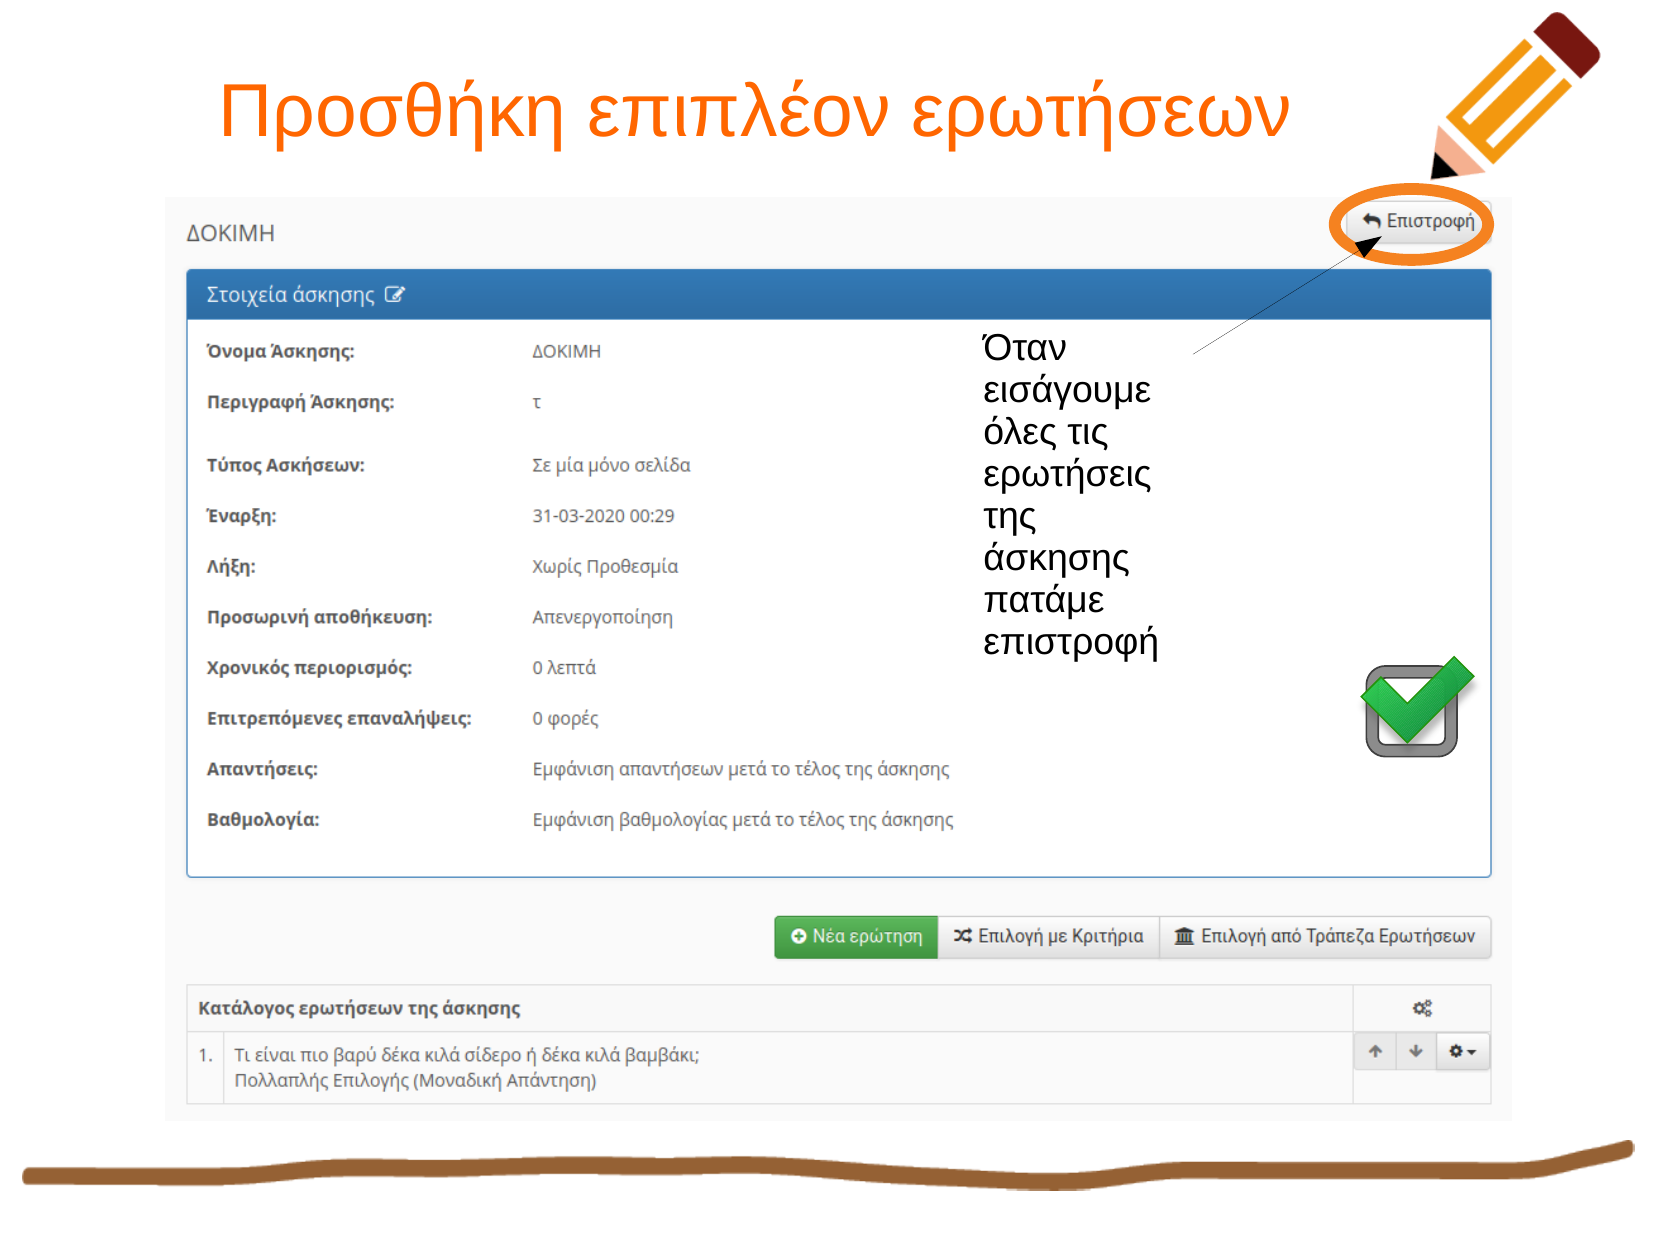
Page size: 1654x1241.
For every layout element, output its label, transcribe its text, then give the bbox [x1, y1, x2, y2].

title Προσθήκη επιπλέον ερωτήσεων [82, 49, 1430, 172]
text_box Όταν εισάγουμε όλες τις ερωτήσεις της άσκησης πατάμε επιστροφή [968, 318, 1193, 670]
picture [22, 1140, 1635, 1191]
picture [1341, 197, 1482, 253]
picture [165, 197, 1512, 1121]
picture [1430, 12, 1601, 181]
